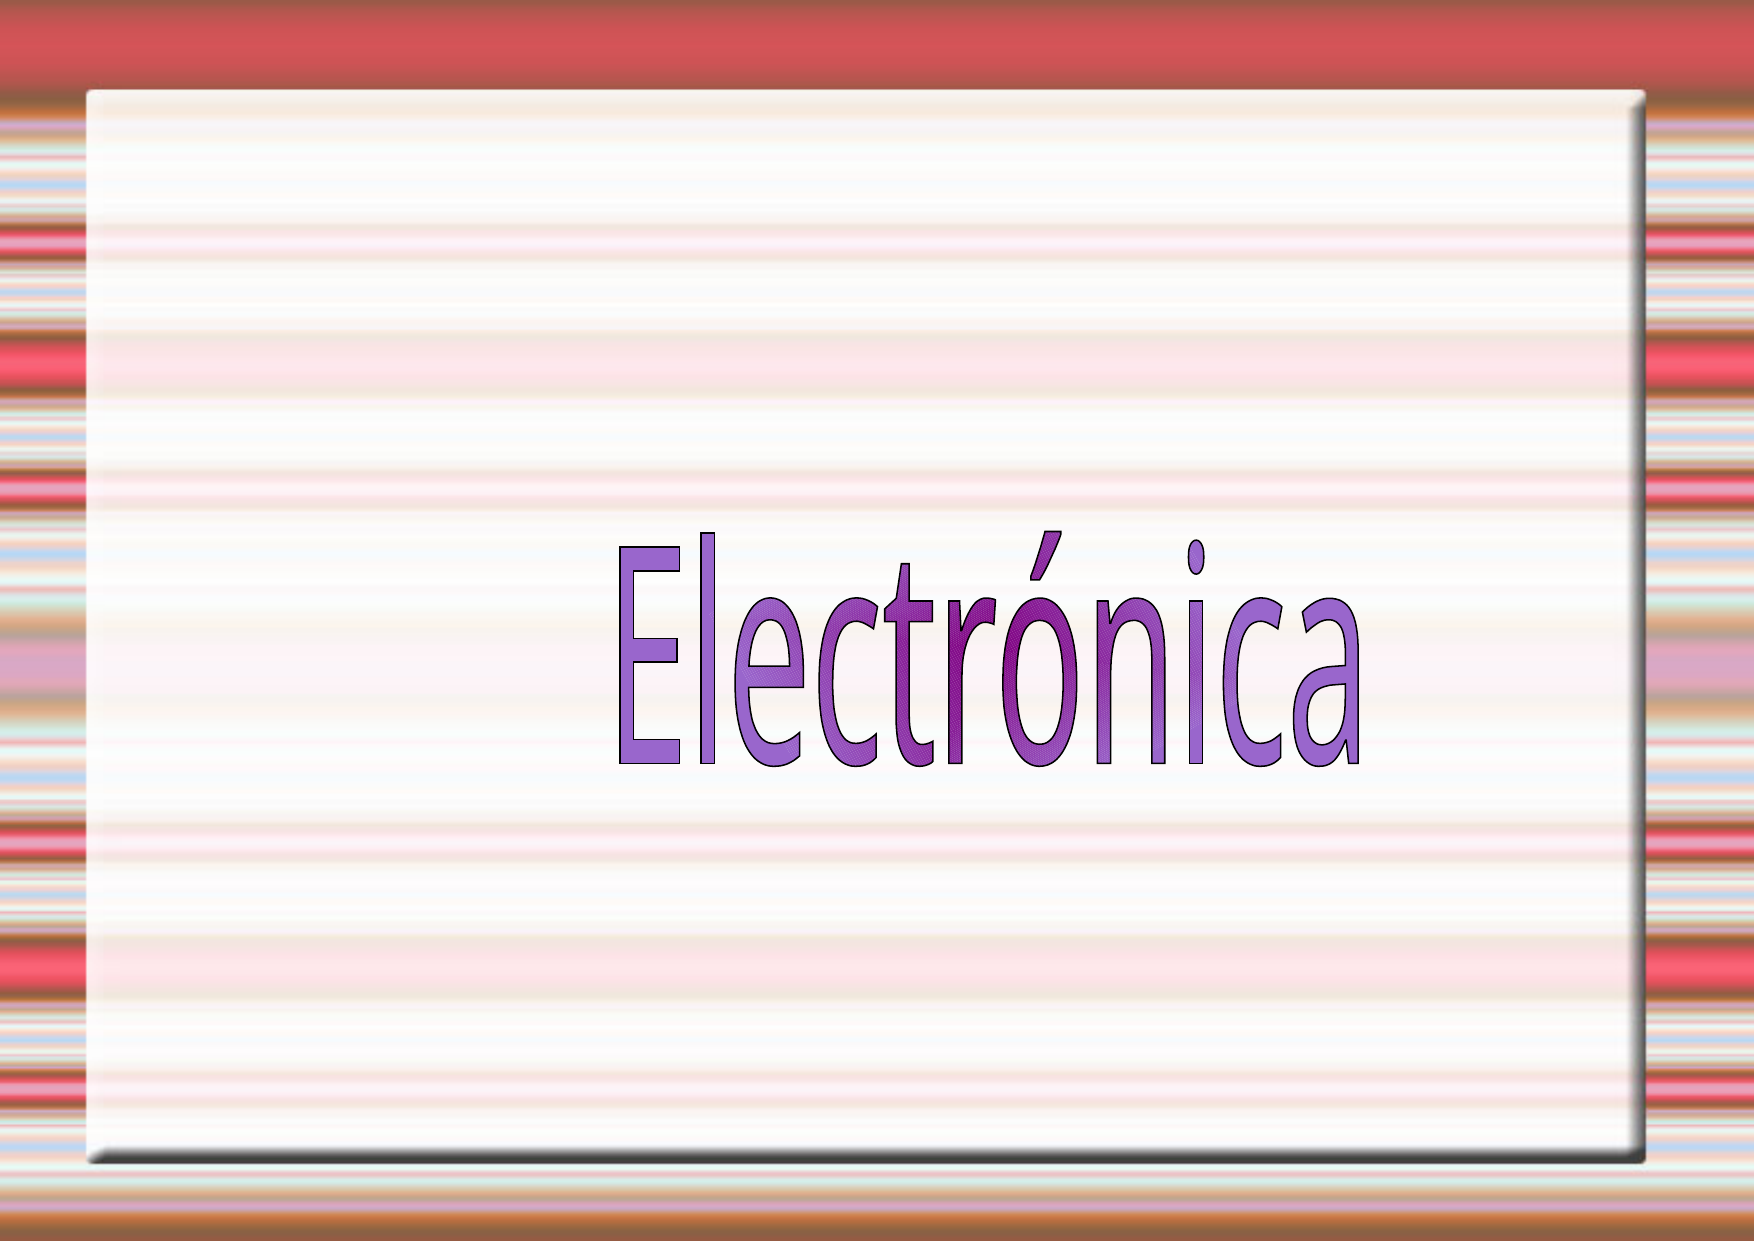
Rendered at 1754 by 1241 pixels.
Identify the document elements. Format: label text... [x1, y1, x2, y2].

text_box Electrónica [701, 533, 715, 764]
text_box Electrónica [1223, 597, 1282, 767]
text_box Electrónica [884, 563, 933, 767]
text_box Electrónica [819, 597, 878, 767]
picture [0, 0, 1754, 1241]
text_box Electrónica [735, 597, 804, 767]
text_box Electrónica [620, 547, 680, 764]
text_box Electrónica [948, 598, 996, 764]
text_box Electrónica [1189, 601, 1203, 764]
text_box Electrónica [1002, 598, 1077, 767]
text_box Electrónica [1293, 598, 1359, 767]
text_box Electrónica [1097, 598, 1165, 764]
text_box Electrónica [1030, 531, 1061, 580]
text_box Electrónica [1188, 540, 1204, 575]
